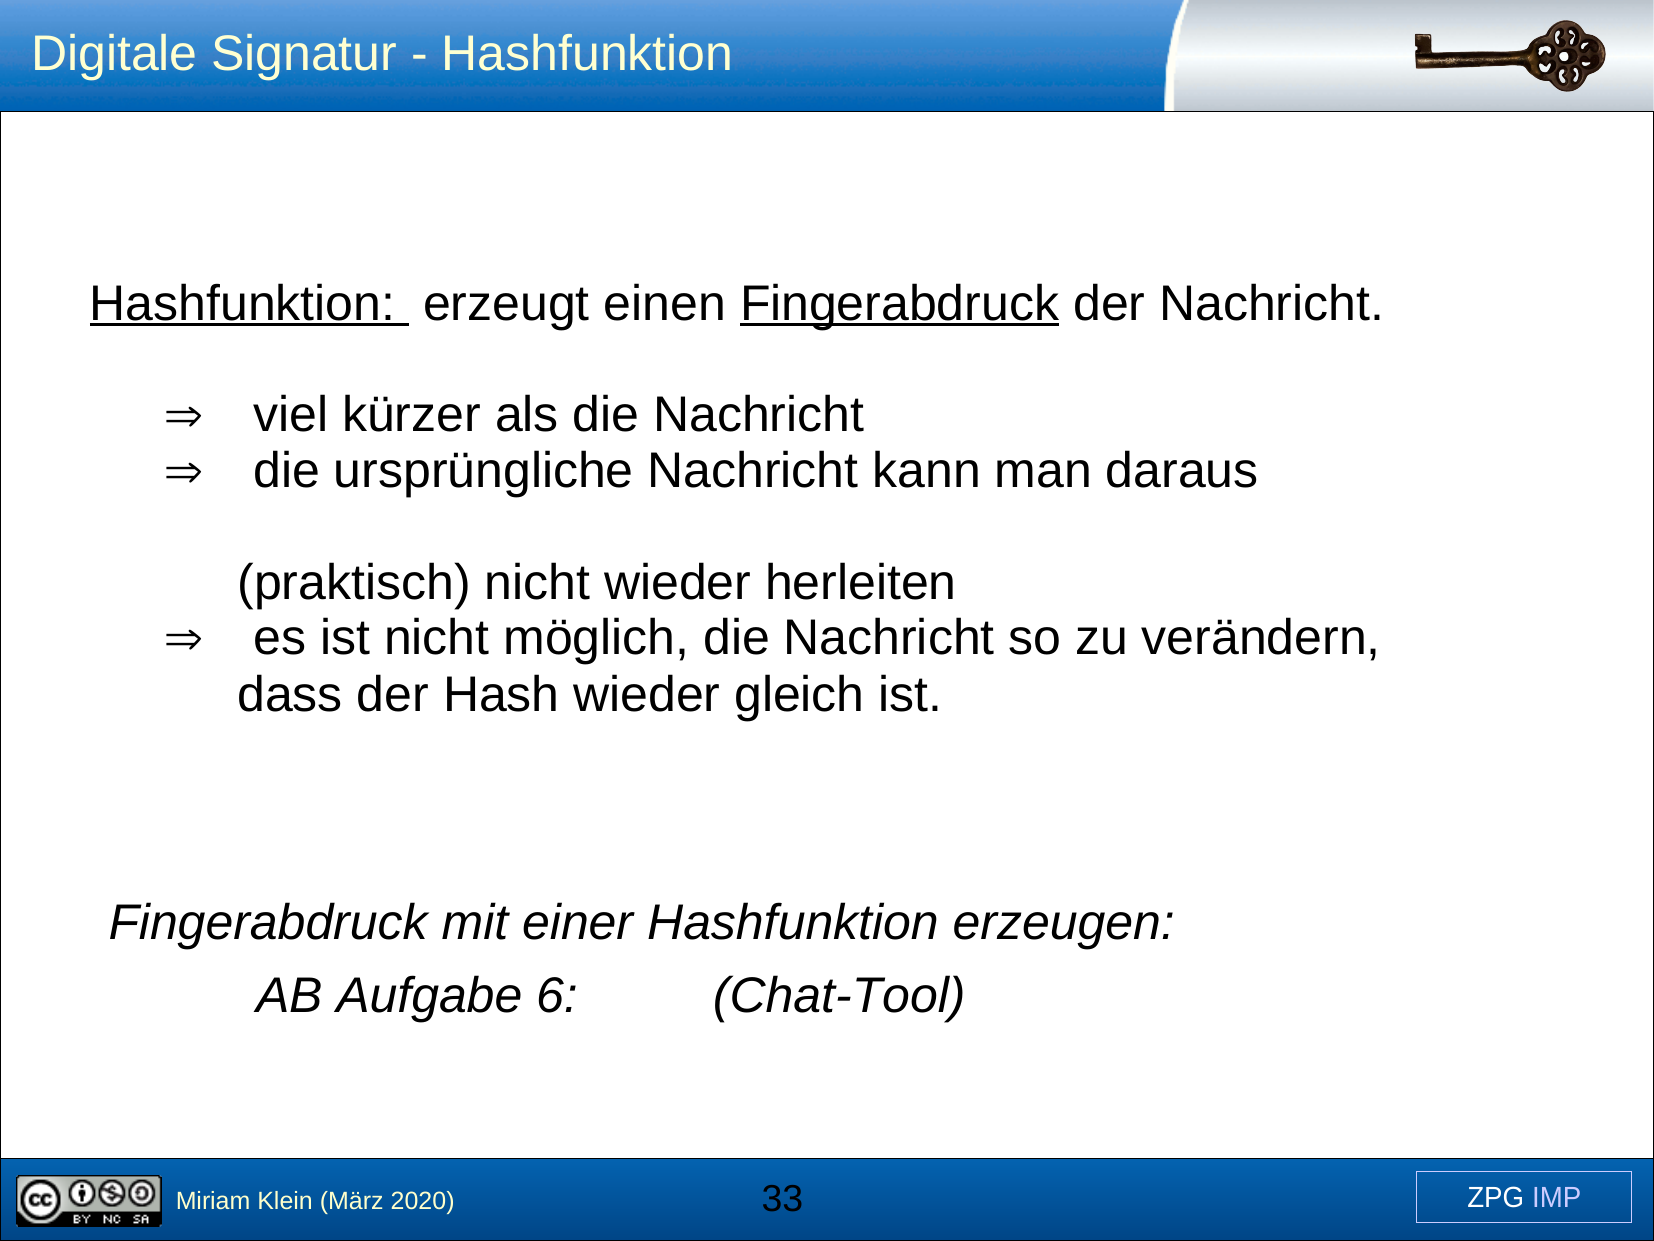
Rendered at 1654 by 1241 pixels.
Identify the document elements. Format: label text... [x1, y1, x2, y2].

picture [16, 1175, 162, 1227]
text_box Hashfunktion: erzeugt einen Fingerabdruck der Nachricht.  viel kürzer als die Nachricht  die ursprüngliche Nachricht kann man daraus (praktisch) nicht wieder herleiten  es ist nicht möglich, die Nachricht so zu verändern, dass der Hash wieder gleich ist. [89, 274, 1413, 849]
text_box Fingerabdruck mit einer Hashfunktion erzeugen: AB Aufgabe 6: (Chat-Tool) [108, 894, 1592, 1059]
title Digitale Signatur - Hashfunktion [31, 18, 1151, 89]
picture [0, 0, 1654, 111]
